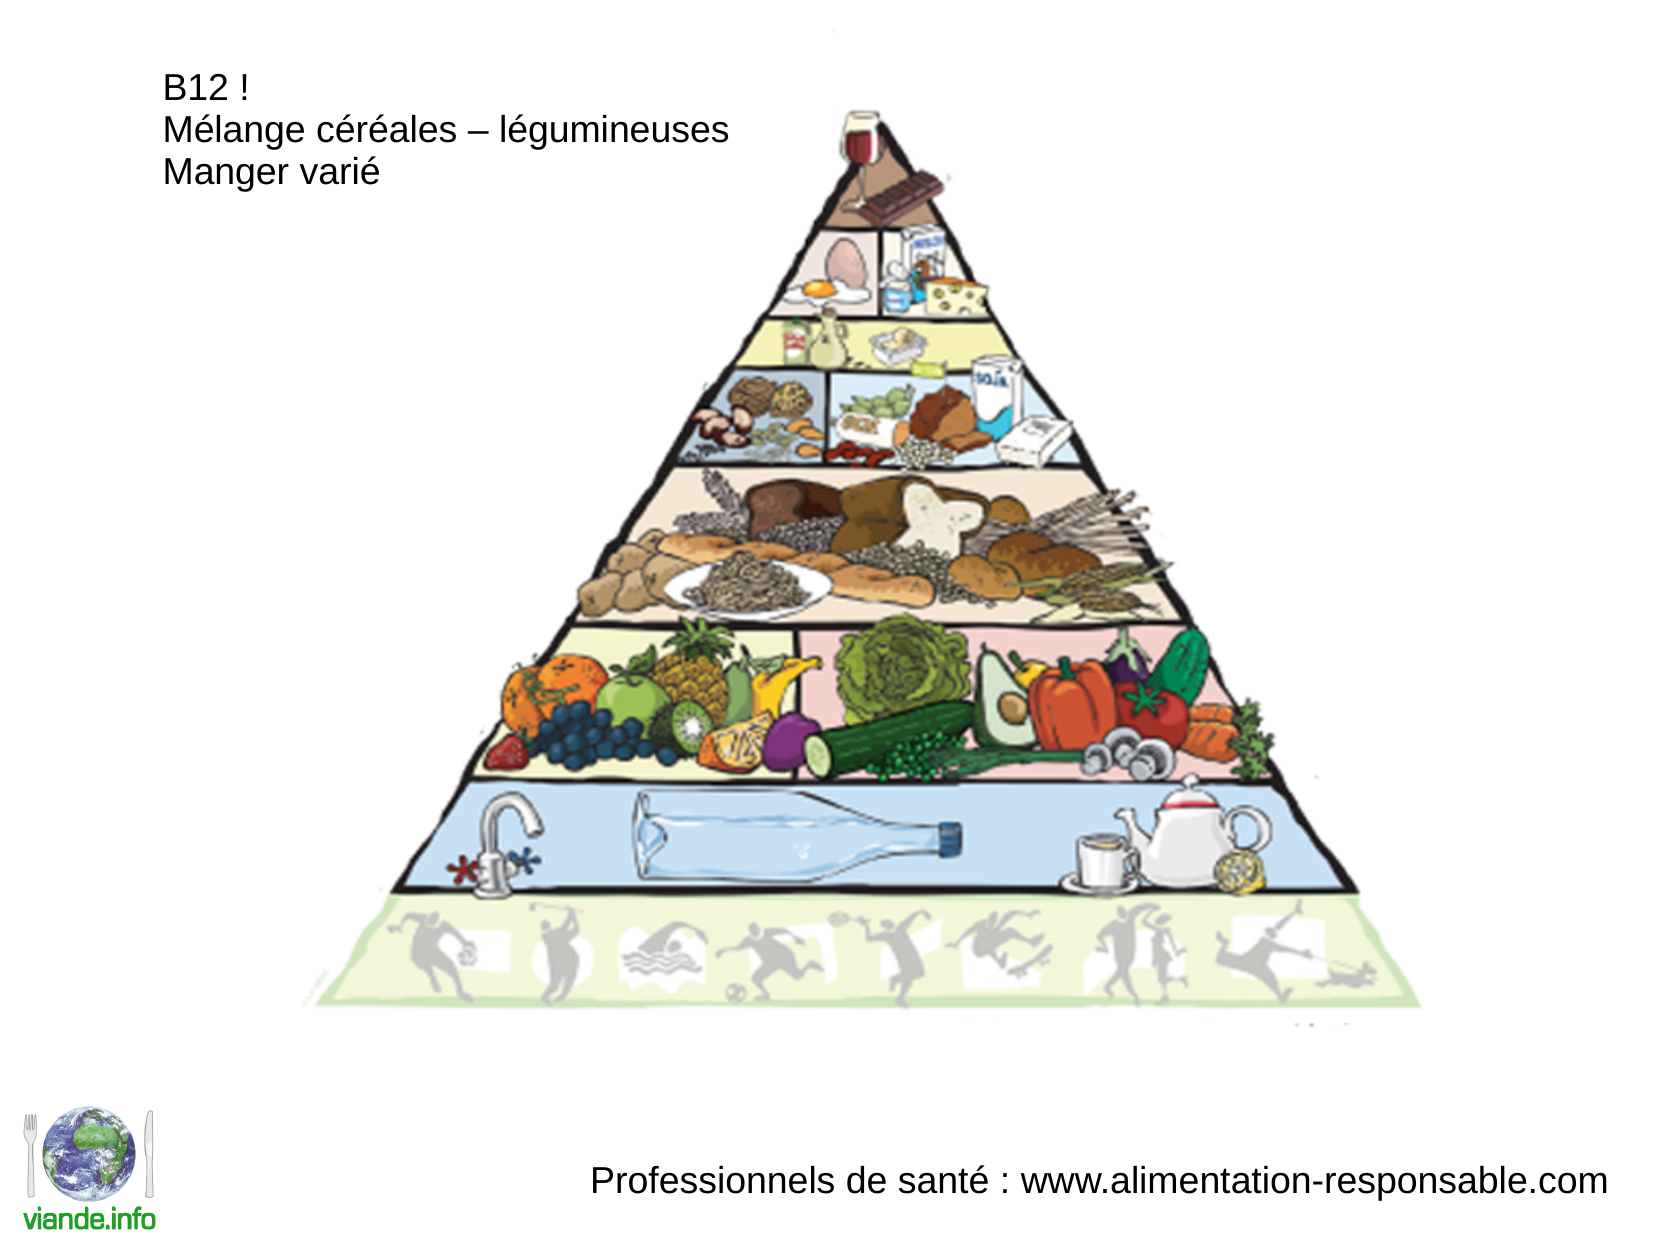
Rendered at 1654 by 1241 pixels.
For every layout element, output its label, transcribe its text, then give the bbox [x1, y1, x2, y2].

picture [295, 29, 1447, 1034]
text_box Professionnels de santé : www.alimentation-responsable.com [575, 1152, 1625, 1210]
text_box B12 ! Mélange céréales – légumineuses Manger varié [147, 59, 745, 200]
picture [0, 1092, 178, 1241]
